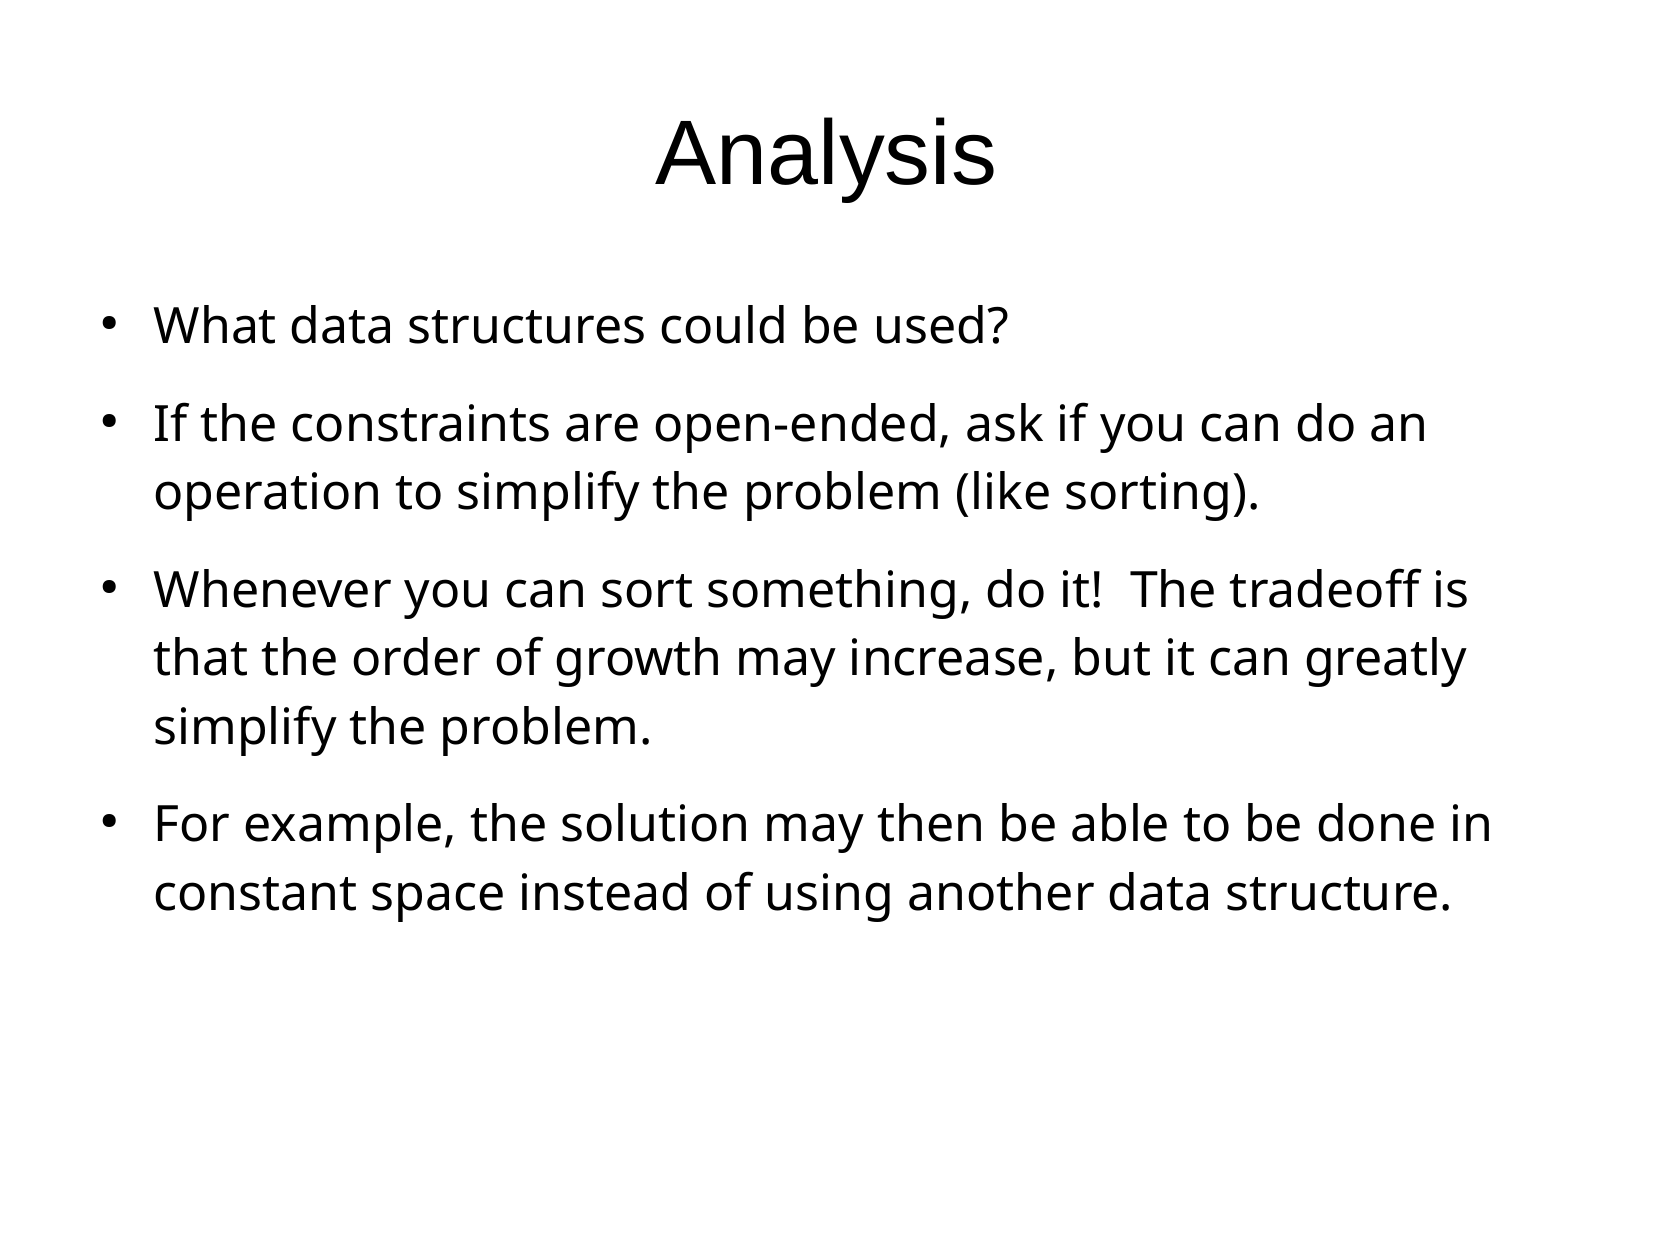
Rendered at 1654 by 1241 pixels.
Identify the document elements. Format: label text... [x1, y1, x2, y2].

list What data structures could be used? If the constraints are open-ended, ask if you can do an operation to simplify the problem (like sorting). Whenever you can sort something, do it! The tradeoff is that the order of growth may increase, but it can greatly simplify the problem. For example, the solution may then be able to be done in constant space instead of using another data structure. [82, 290, 1571, 1010]
title Analysis [82, 49, 1571, 257]
